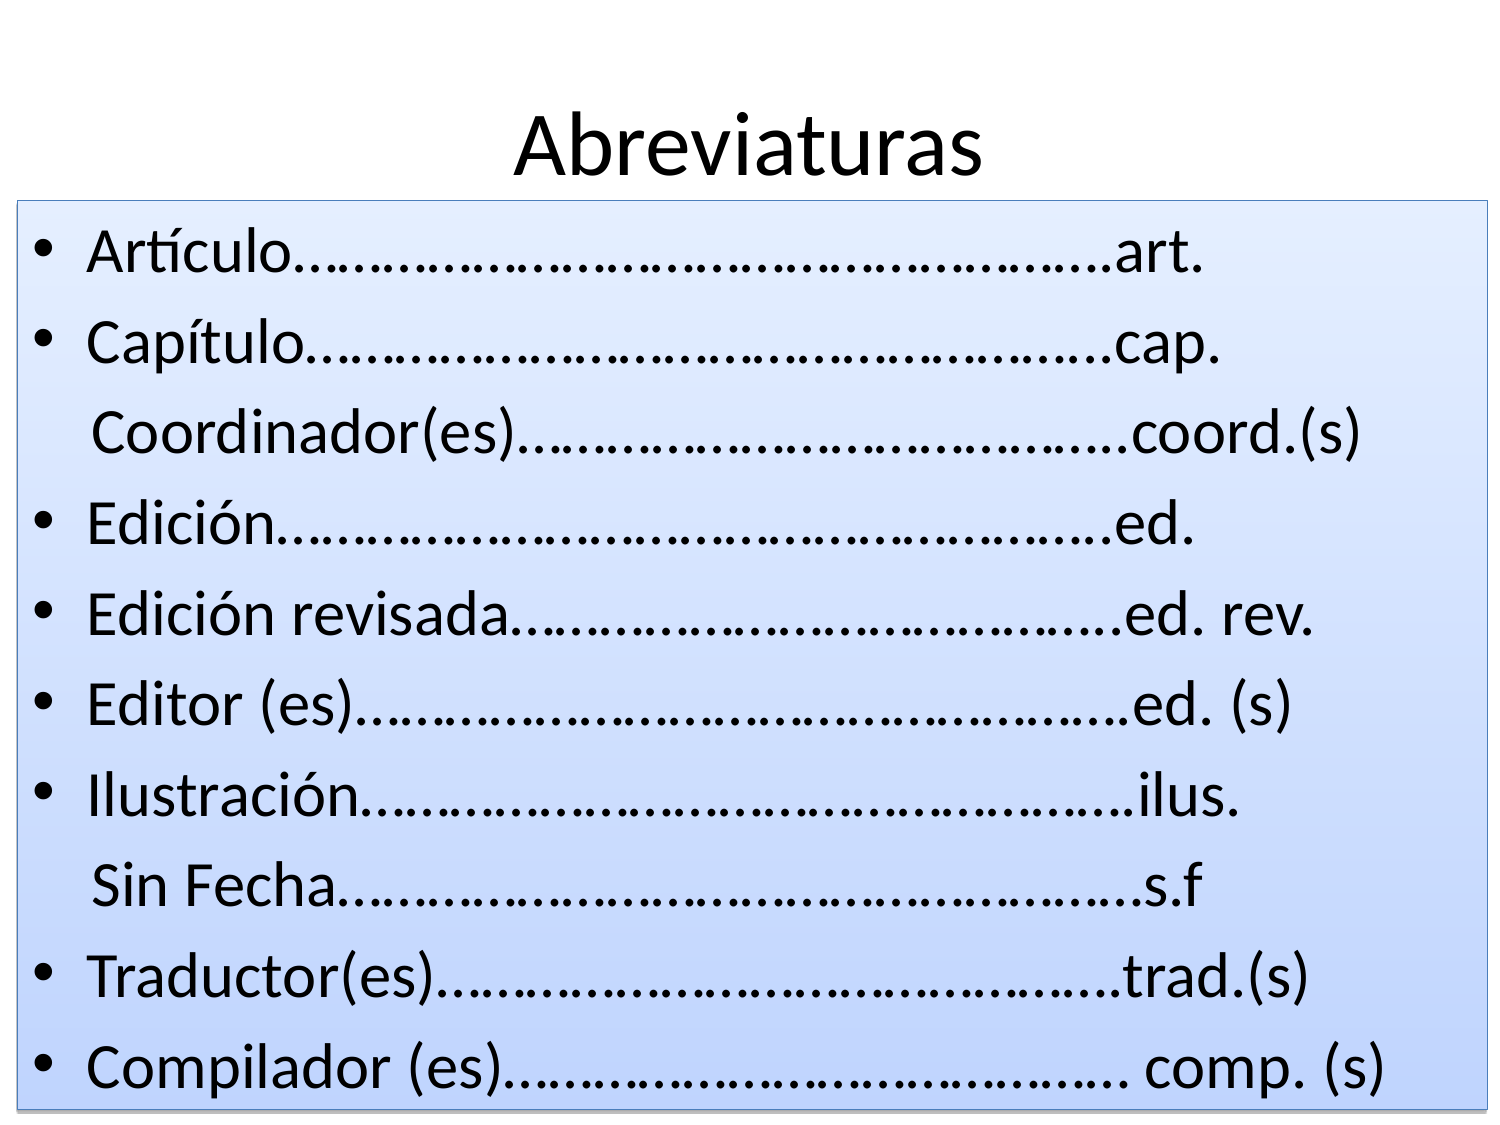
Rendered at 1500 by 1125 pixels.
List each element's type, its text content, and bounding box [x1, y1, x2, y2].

text_box Abreviaturas [74, 45, 1425, 200]
text_box Artículo……………………………………………….art. Capítulo……………………………………………...cap. Coordinador(es)…………………………………..coord.(s) Edición………………………………………………..ed. Edición revisada…………………………………..ed. rev. Editor (es)…………………………………………….ed. (s) Ilustración…………………………………………….ilus. Sin Fecha………………………………………………s.f Traductor(es)……………………………………….trad.(s) Compilador (es)…………………………………… comp. (s) [17, 200, 1488, 1110]
